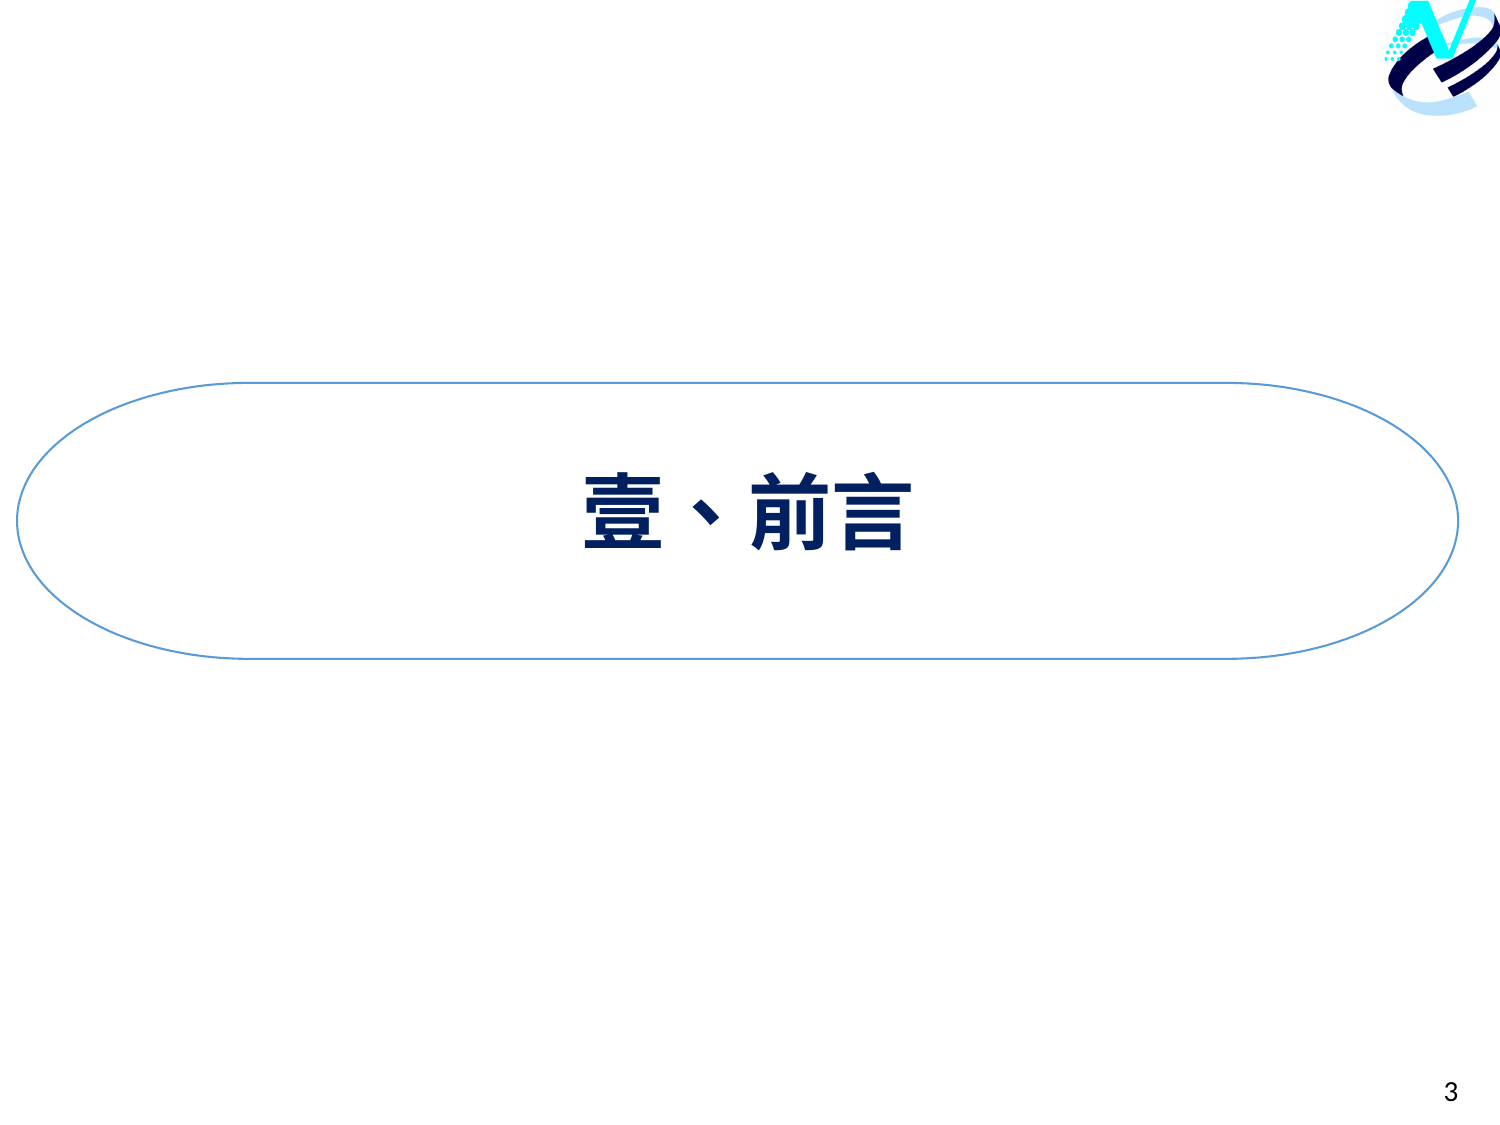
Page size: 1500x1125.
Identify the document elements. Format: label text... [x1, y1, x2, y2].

text_box [31, 569, 1444, 659]
text_box 壹、前言 [17, 452, 1480, 569]
text_box [47, 382, 1428, 452]
